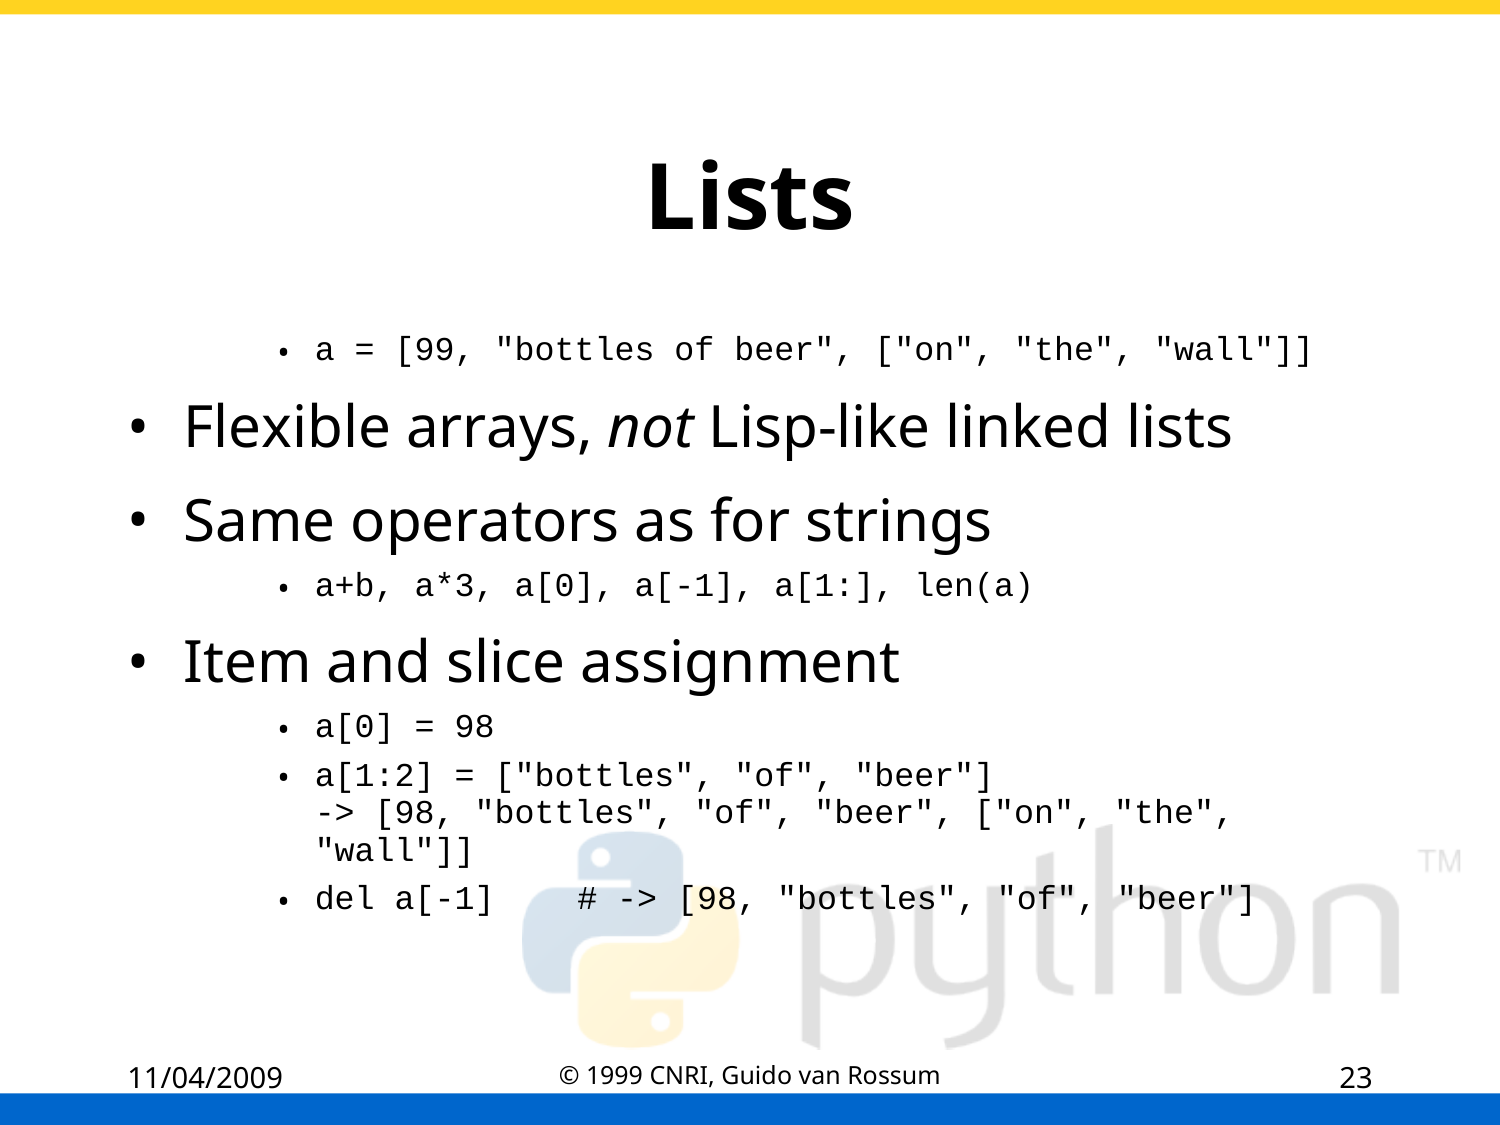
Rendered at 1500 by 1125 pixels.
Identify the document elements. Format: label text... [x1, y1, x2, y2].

title Lists [112, 99, 1388, 288]
list a = [99, "bottles of beer", ["on", "the", "wall"]] Flexible arrays, not Lisp-like linked lists Same operators as for strings a+b, a*3, a[0], a[-1], a[1:], len(a) Item and slice assignment a[0] = 98 a[1:2] = ["bottles", "of", "beer"] -> [98, "bottles", "of", "beer", ["on", "the", "wall"]] del a[-1] # -> [98, "bottles", "of", "beer"] [112, 324, 1388, 1001]
